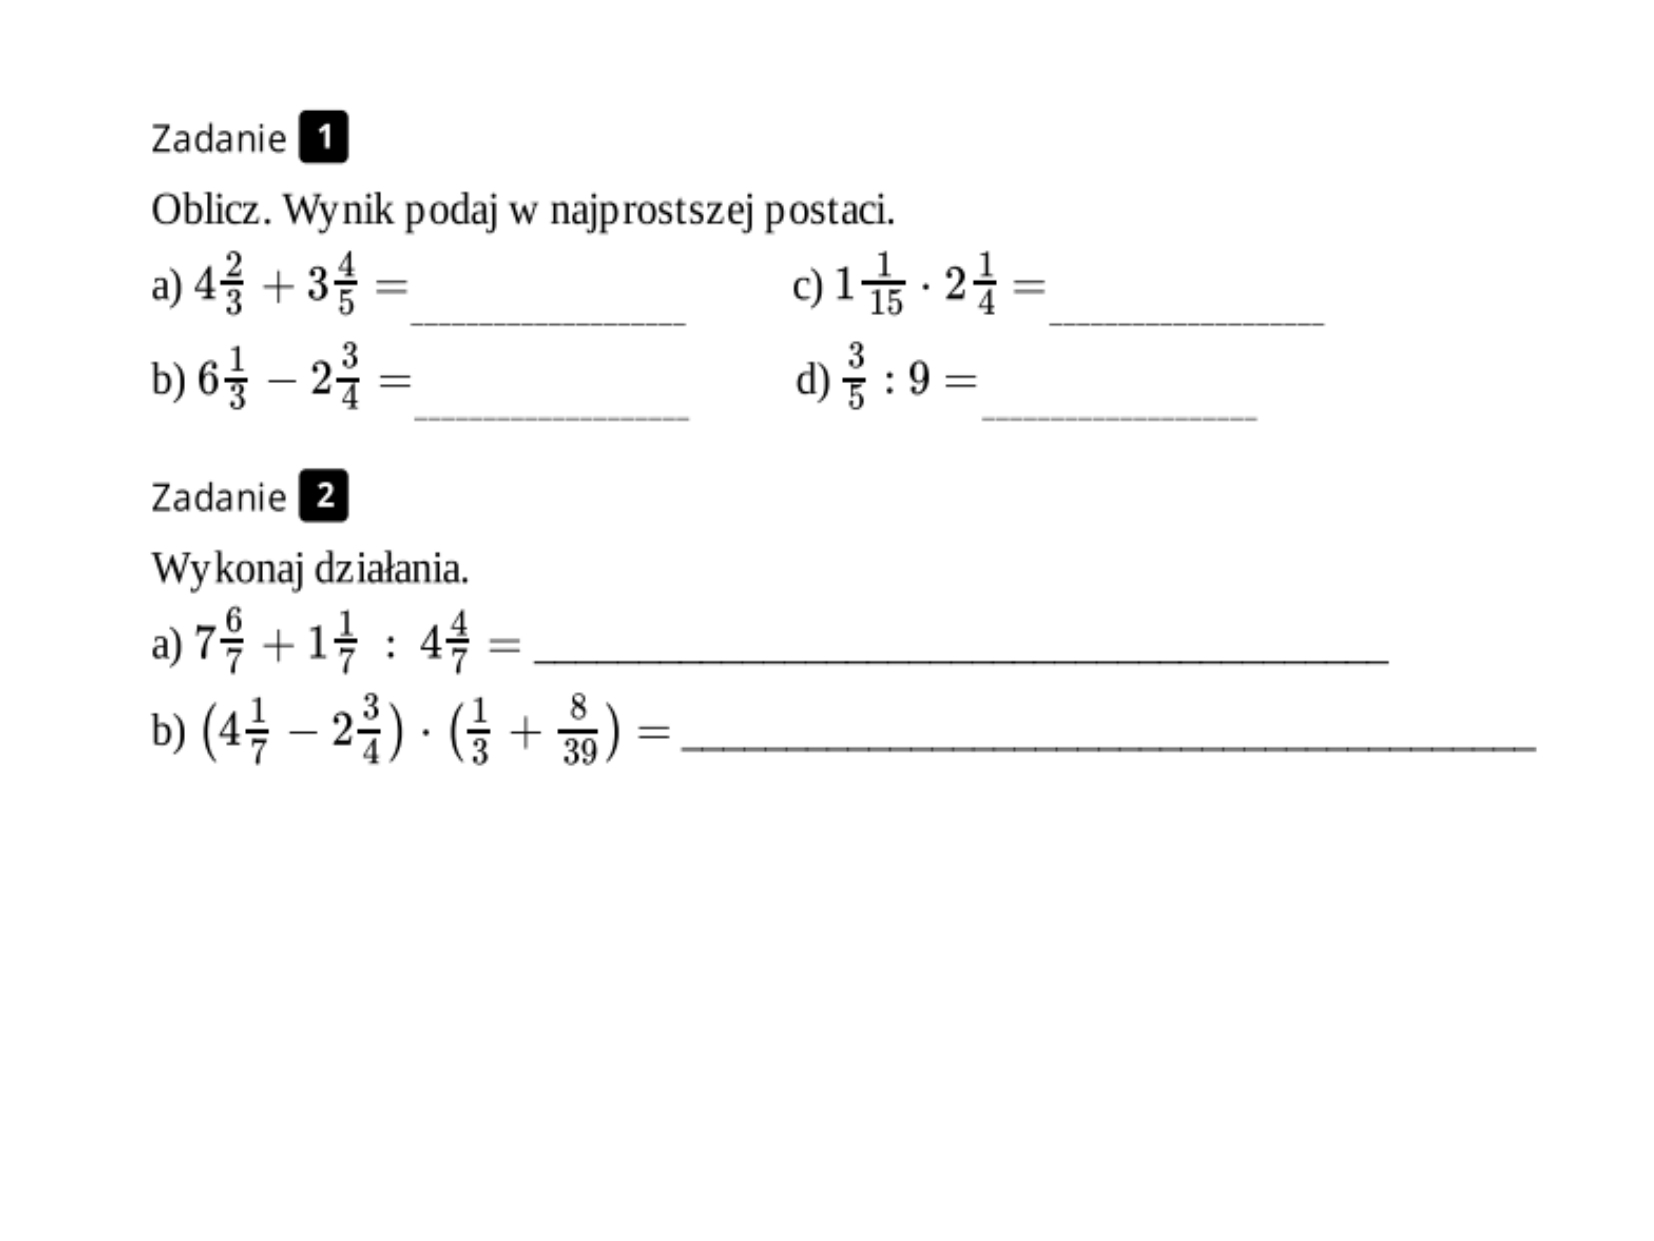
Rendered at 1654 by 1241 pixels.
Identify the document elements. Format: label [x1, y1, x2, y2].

picture [22, 98, 1643, 954]
